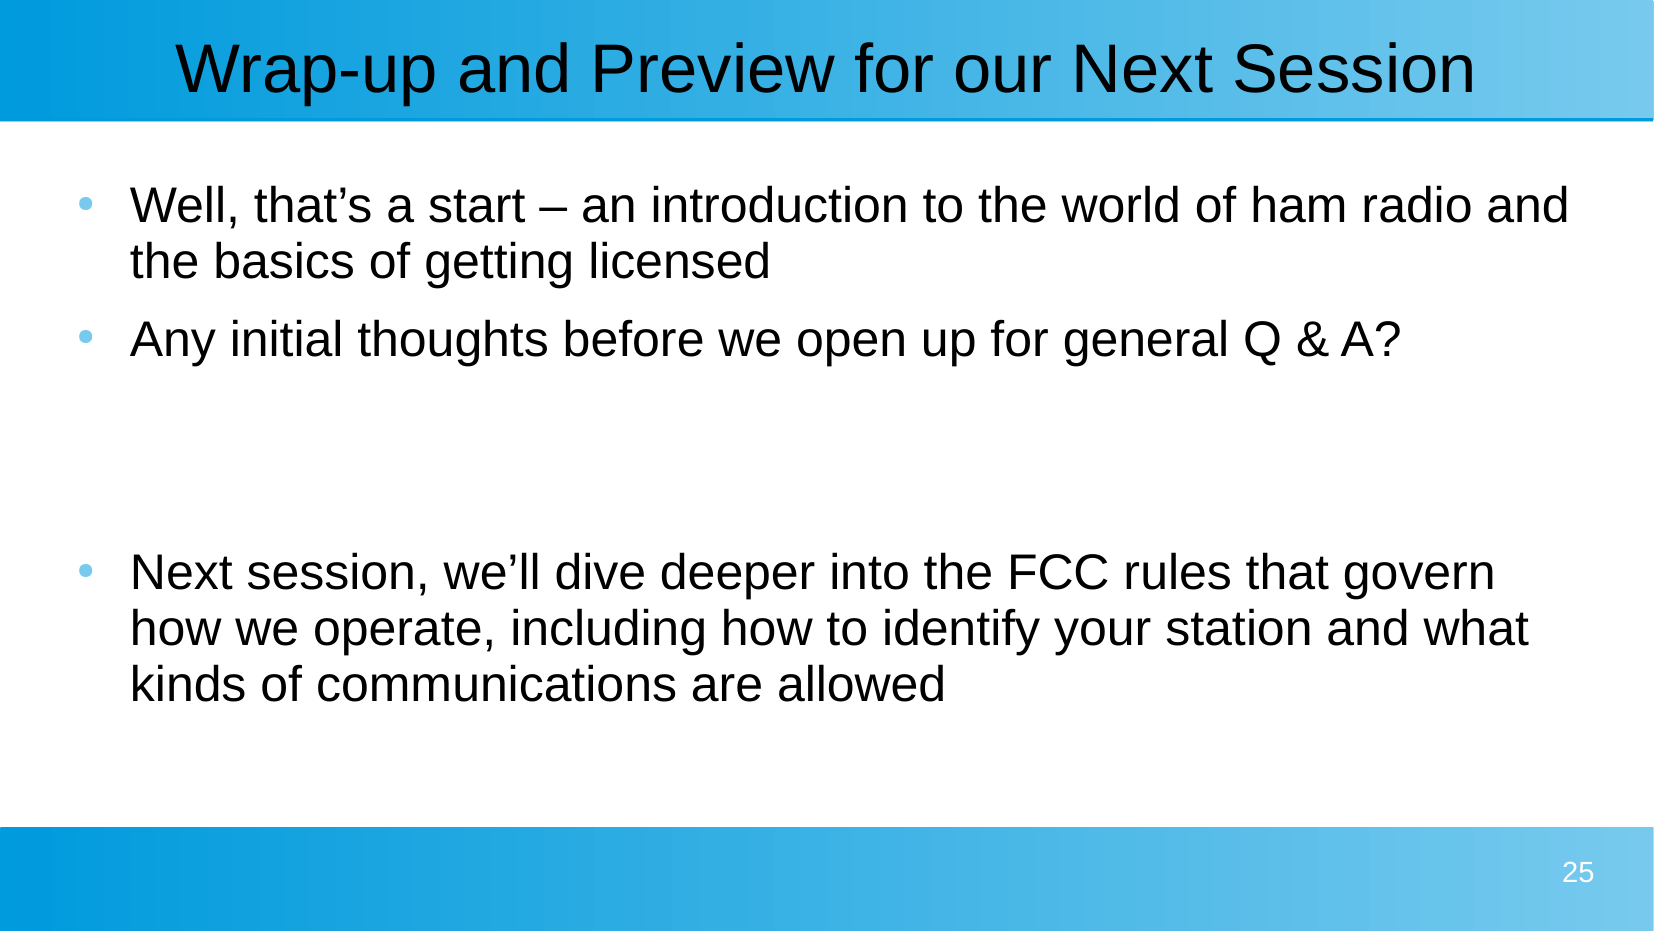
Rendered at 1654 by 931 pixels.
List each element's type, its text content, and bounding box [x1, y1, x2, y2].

title Wrap-up and Preview for our Next Session [59, 29, 1595, 108]
list Well, that’s a start – an introduction to the world of ham radio and the basics of getting licensed Any initial thoughts before we open up for general Q & A? Next session, we’ll dive deeper into the FCC rules that govern how we operate, including how to identify your station and what kinds of communications are allowed [59, 177, 1595, 768]
